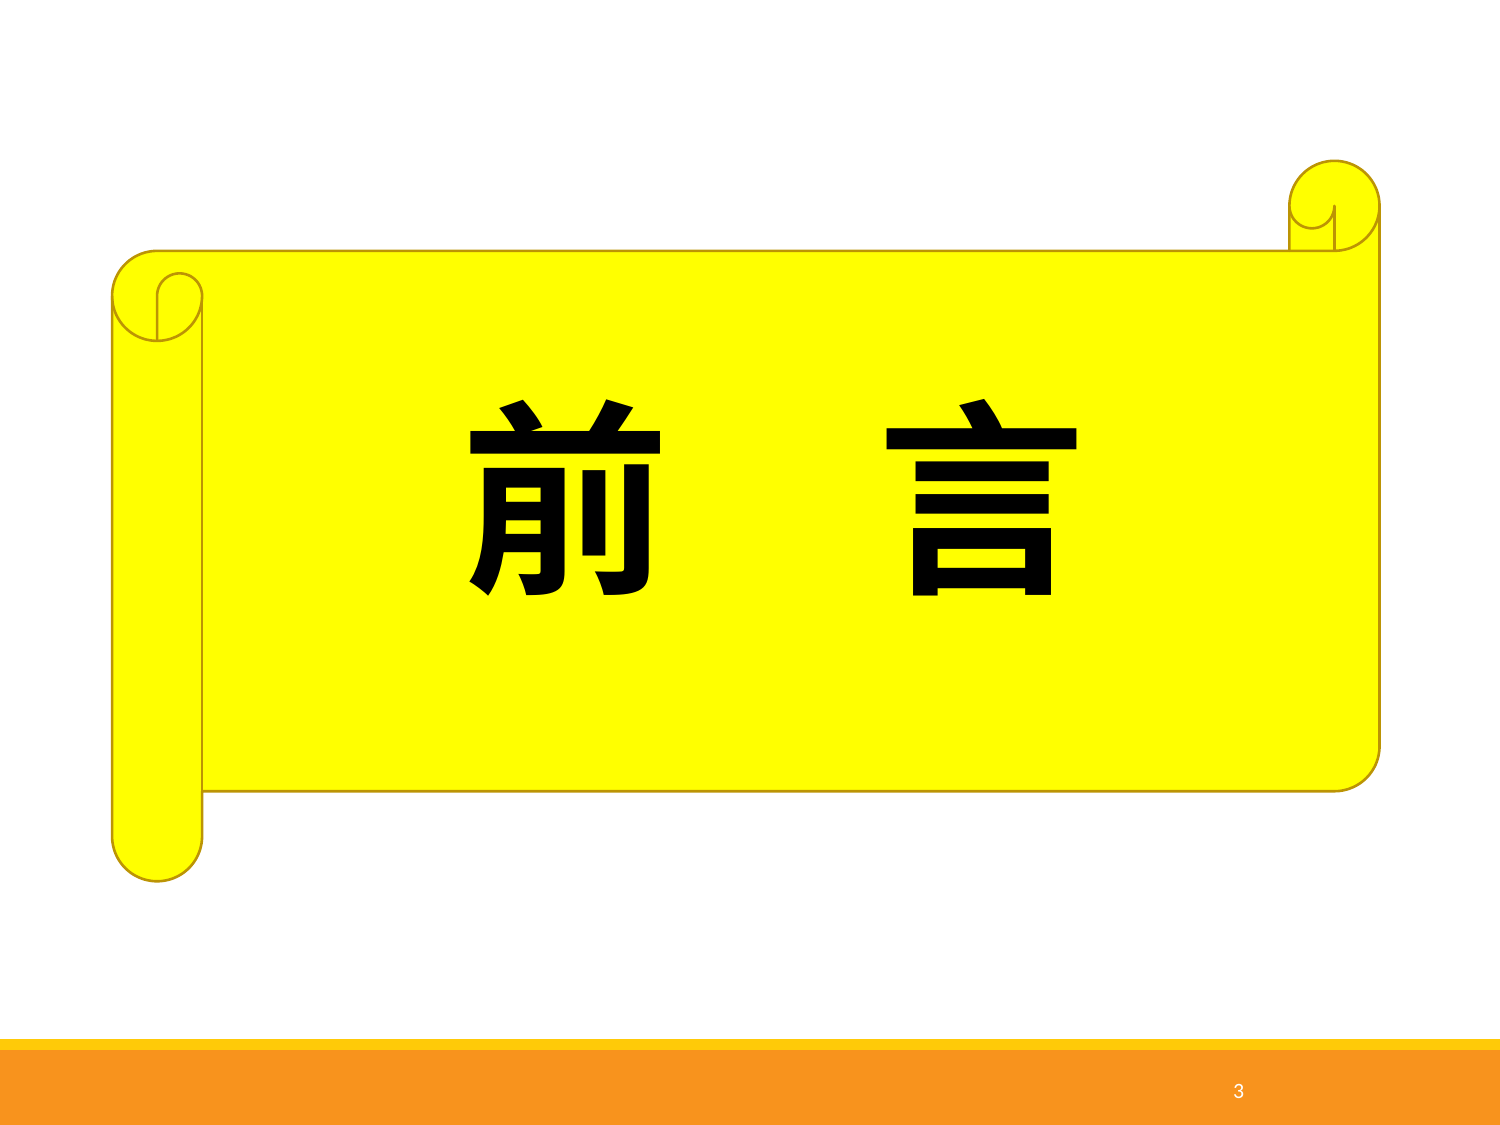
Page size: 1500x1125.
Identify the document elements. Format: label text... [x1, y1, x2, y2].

text_box 3 [1218, 1059, 1380, 1120]
text_box [112, 160, 1380, 882]
text_box 前 言 [395, 361, 1152, 630]
